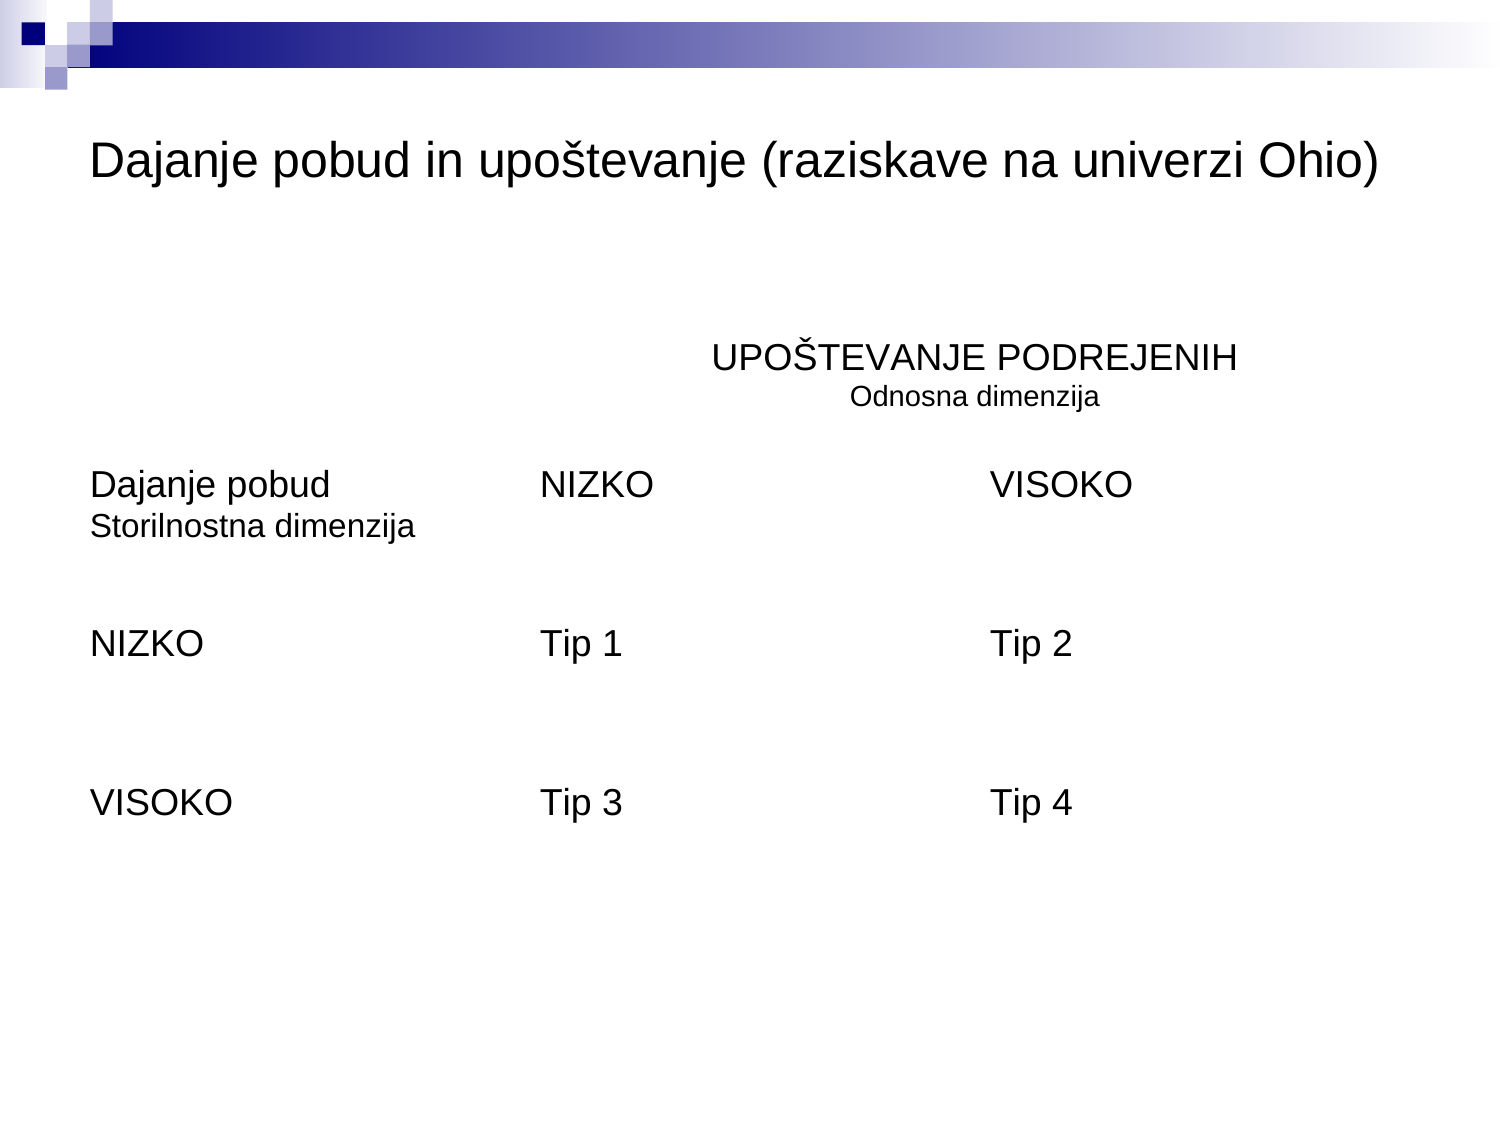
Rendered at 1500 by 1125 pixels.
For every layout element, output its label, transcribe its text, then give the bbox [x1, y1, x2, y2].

table_cell Tip 1 [525, 611, 975, 771]
table_cell Tip 2 [975, 611, 1425, 771]
table_cell VISOKO [75, 771, 525, 930]
table_header UPOŠTEVANJE PODREJENIH Odnosna dimenzija [525, 325, 1425, 452]
table_cell Tip 4 [975, 771, 1425, 930]
table_cell Dajanje pobud Storilnostna dimenzija [75, 452, 525, 611]
table_cell NIZKO [525, 452, 975, 611]
table_cell NIZKO [75, 611, 525, 771]
table_cell VISOKO [975, 452, 1425, 611]
table_header [75, 325, 525, 452]
table_cell Tip 3 [525, 771, 975, 930]
title Dajanje pobud in upoštevanje (raziskave na univerzi Ohio) [75, 75, 1426, 301]
